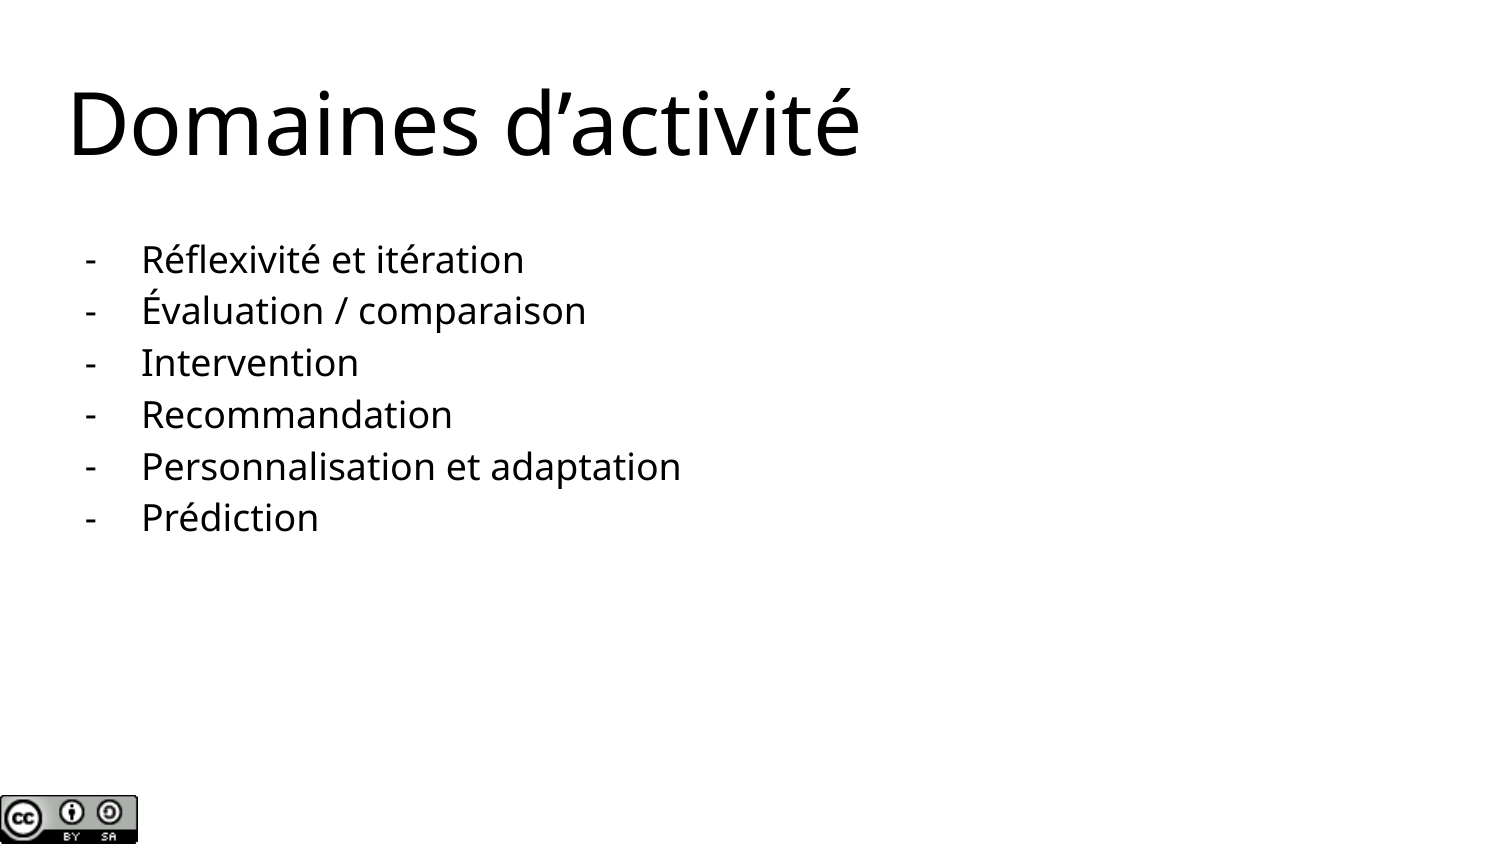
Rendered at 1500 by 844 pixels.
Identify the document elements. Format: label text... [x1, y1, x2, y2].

list Réflexivité et itération Évaluation / comparaison Intervention Recommandation Personnalisation et adaptation Prédiction [51, 214, 1449, 775]
picture [0, 795, 138, 844]
title Domaines d’activité [51, 51, 1449, 189]
